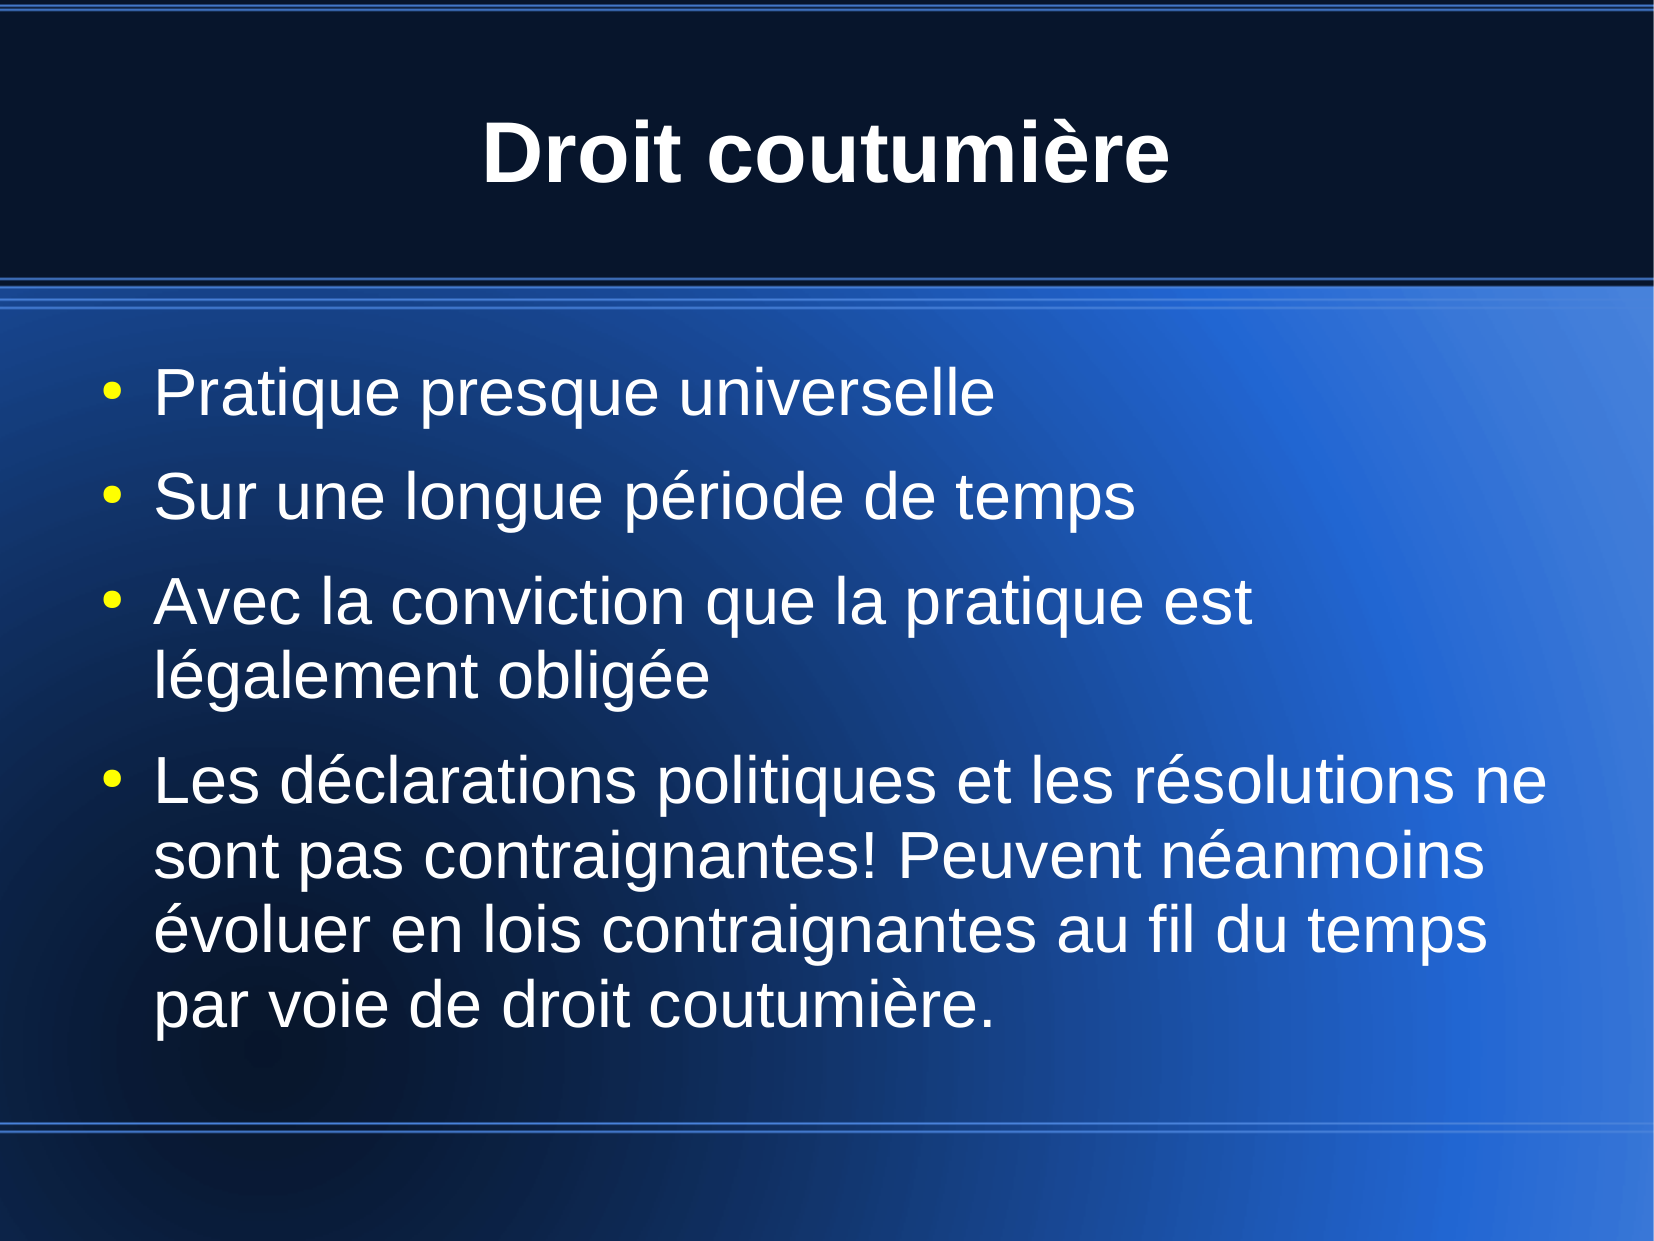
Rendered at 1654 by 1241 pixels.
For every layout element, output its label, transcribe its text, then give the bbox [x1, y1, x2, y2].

picture [0, 0, 1654, 1241]
title Droit coutumière [82, 49, 1571, 257]
list Pratique presque universelle Sur une longue période de temps Avec la conviction que la pratique est légalement obligée Les déclarations politiques et les résolutions ne sont pas contraignantes! Peuvent néanmoins évoluer en lois contraignantes au fil du temps par voie de droit coutumière. [82, 355, 1571, 1058]
